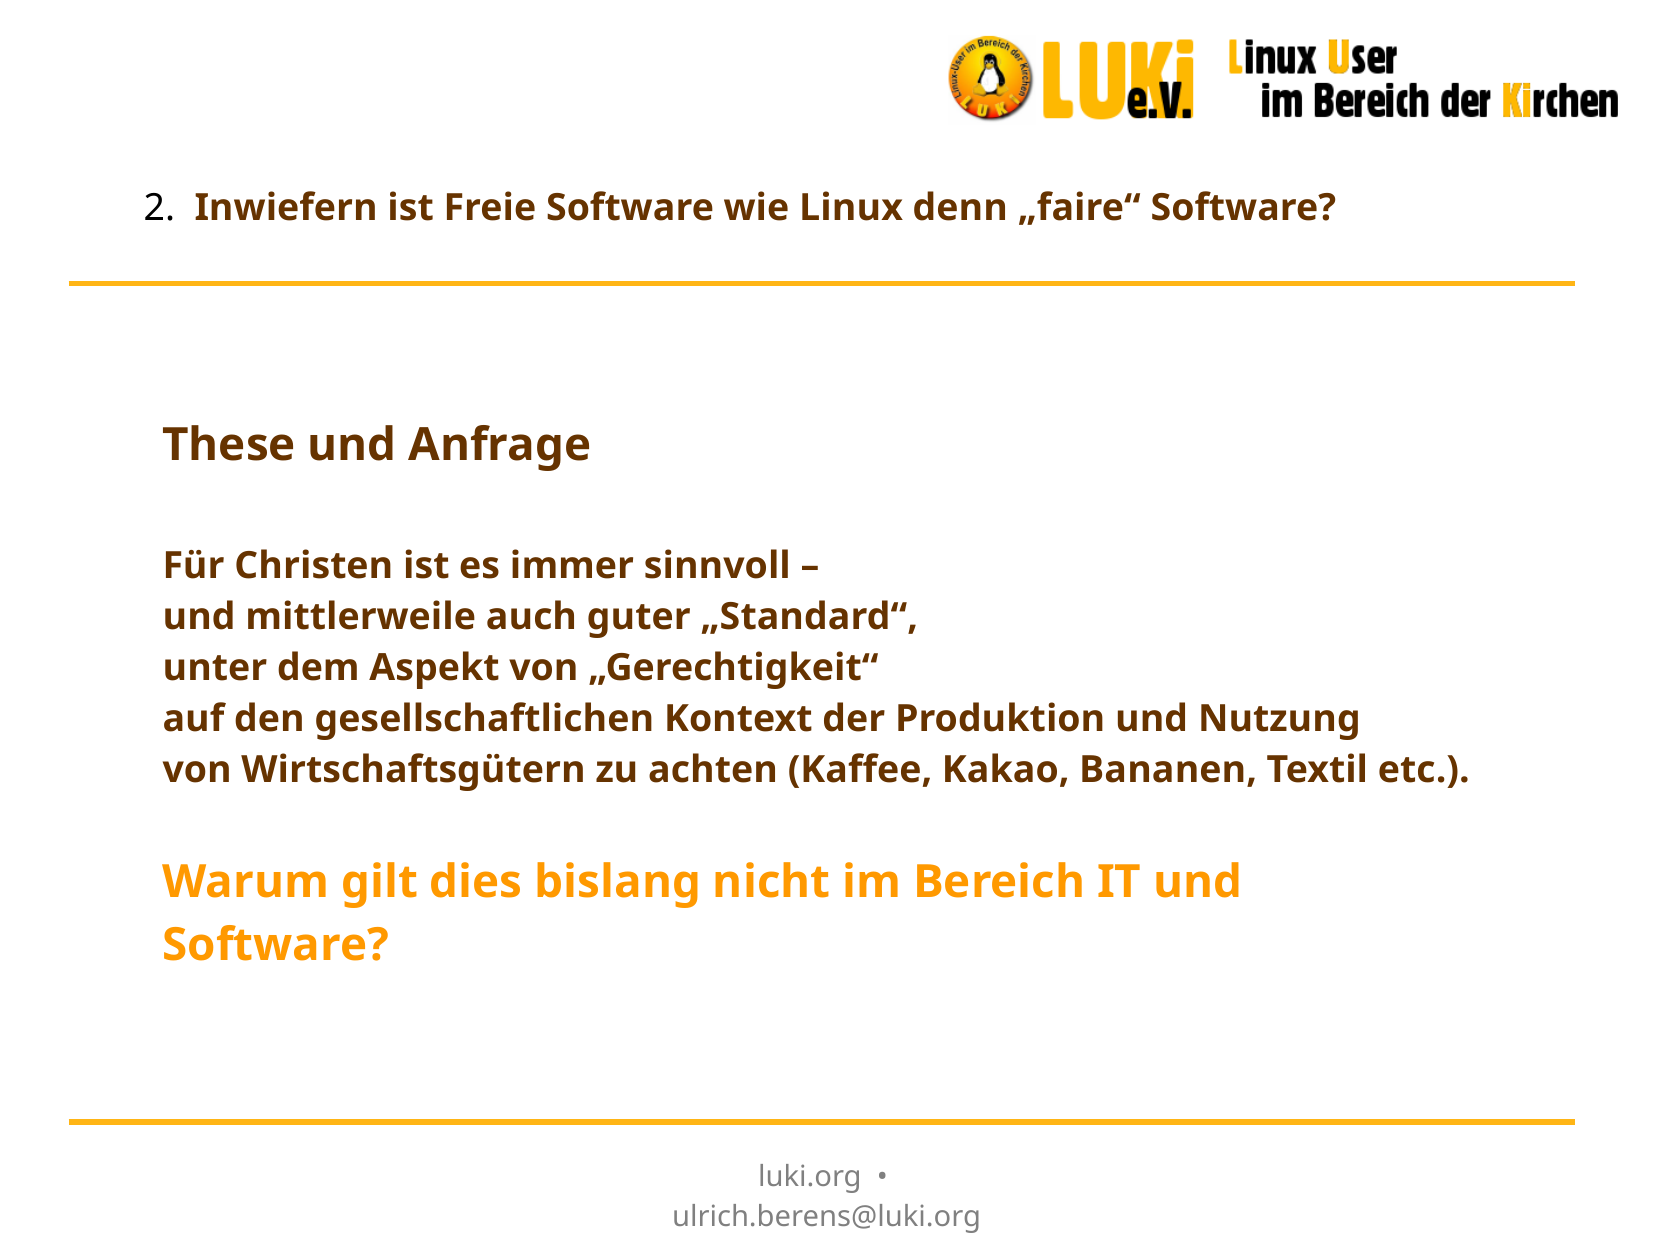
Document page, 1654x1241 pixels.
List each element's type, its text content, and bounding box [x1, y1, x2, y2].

text_box Für Christen ist es immer sinnvoll – und mittlerweile auch guter „Standard“, unter dem Aspekt von „Gerechtigkeit“ auf den gesellschaftlichen Kontext der Produktion und Nutzung von Wirtschaftsgütern zu achten (Kaffee, Kakao, Bananen, Textil etc.). [147, 531, 1506, 767]
text_box Warum gilt dies bislang nicht im Bereich IT und Software? [147, 841, 1477, 910]
picture [944, 29, 1625, 130]
text_box 2. Inwiefern ist Freie Software wie Linux denn „faire“ Software? [88, 172, 1625, 232]
text_box luki.org • ulrich.berens@luki.org [590, 1144, 1063, 1201]
text_box These und Anfrage [147, 404, 1241, 473]
